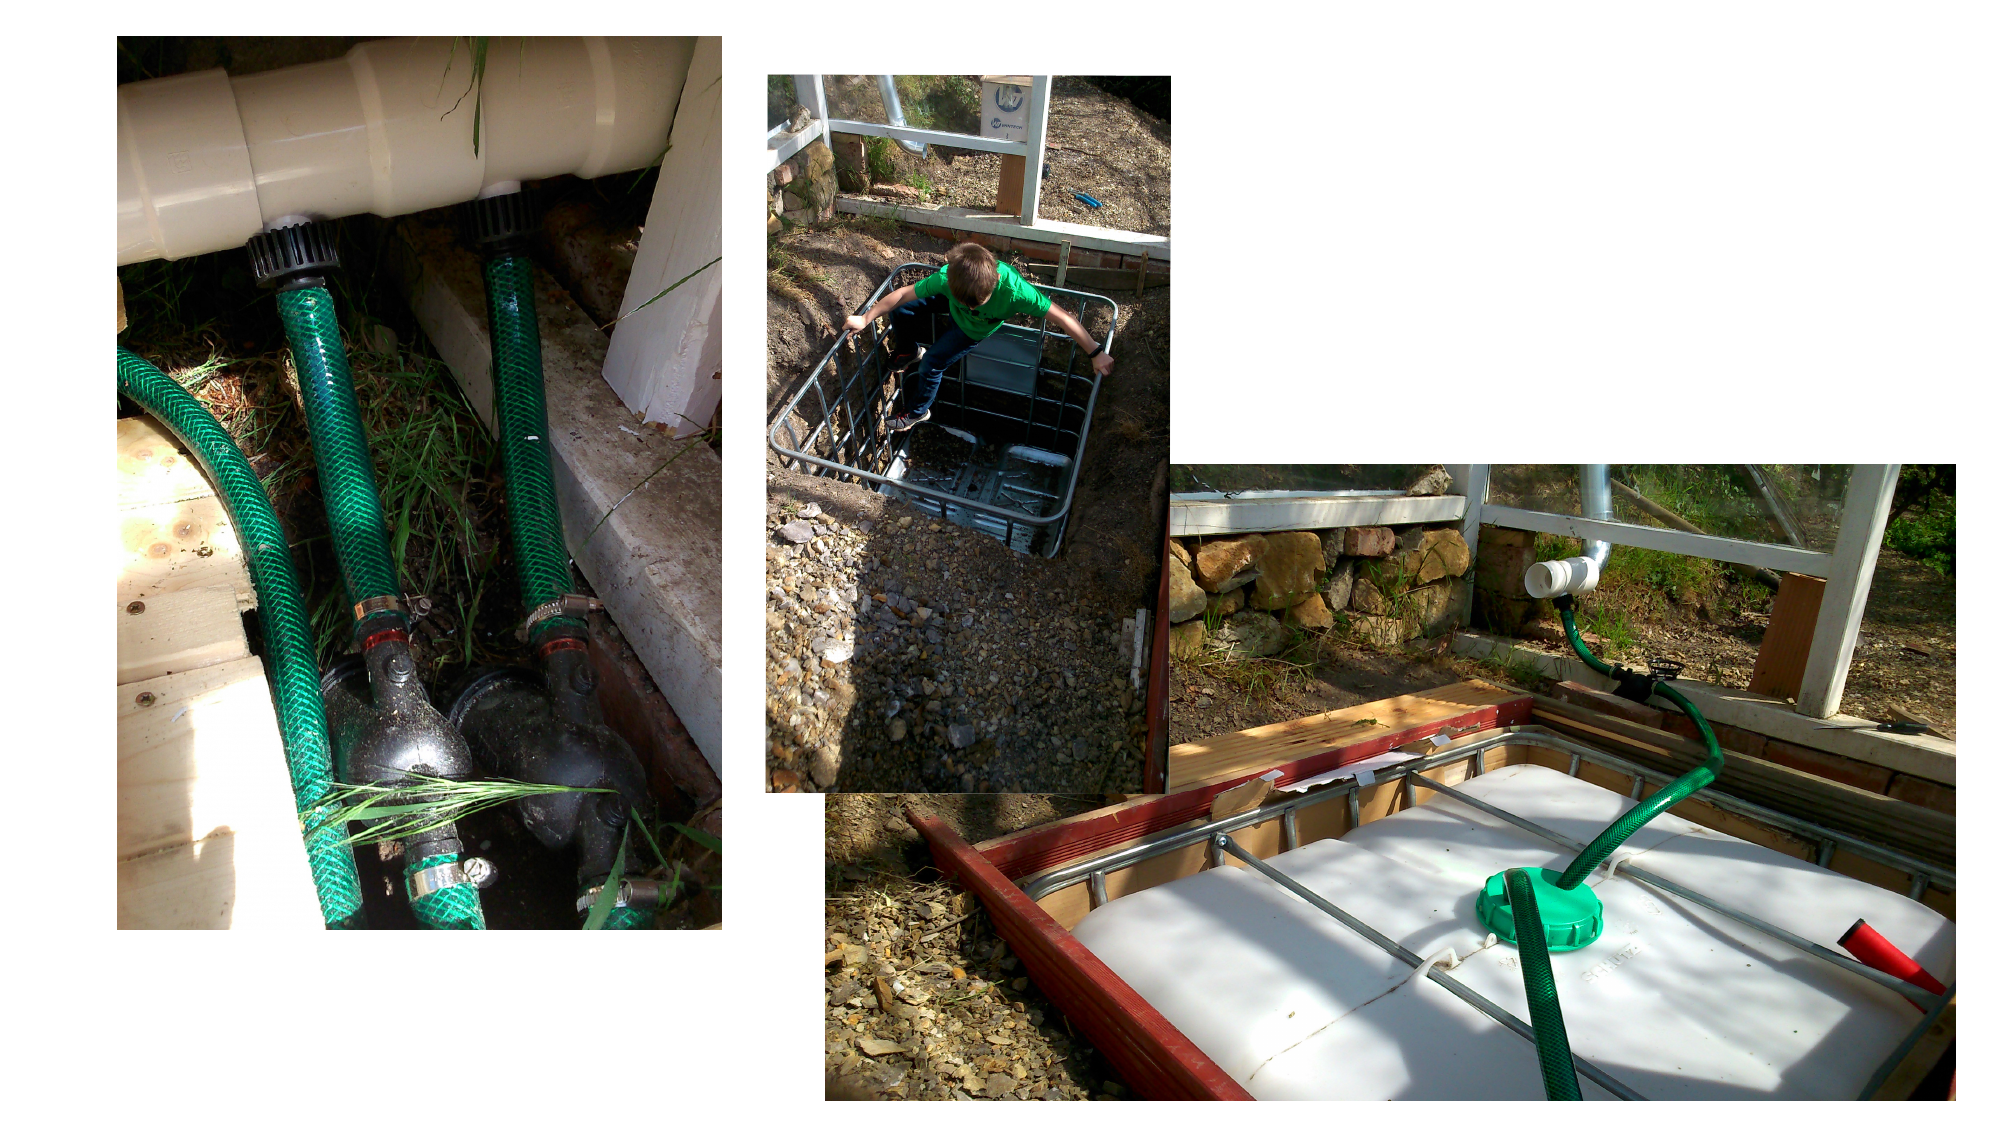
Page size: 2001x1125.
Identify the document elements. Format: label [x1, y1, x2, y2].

picture [117, 36, 722, 931]
picture [765, 75, 1956, 1101]
